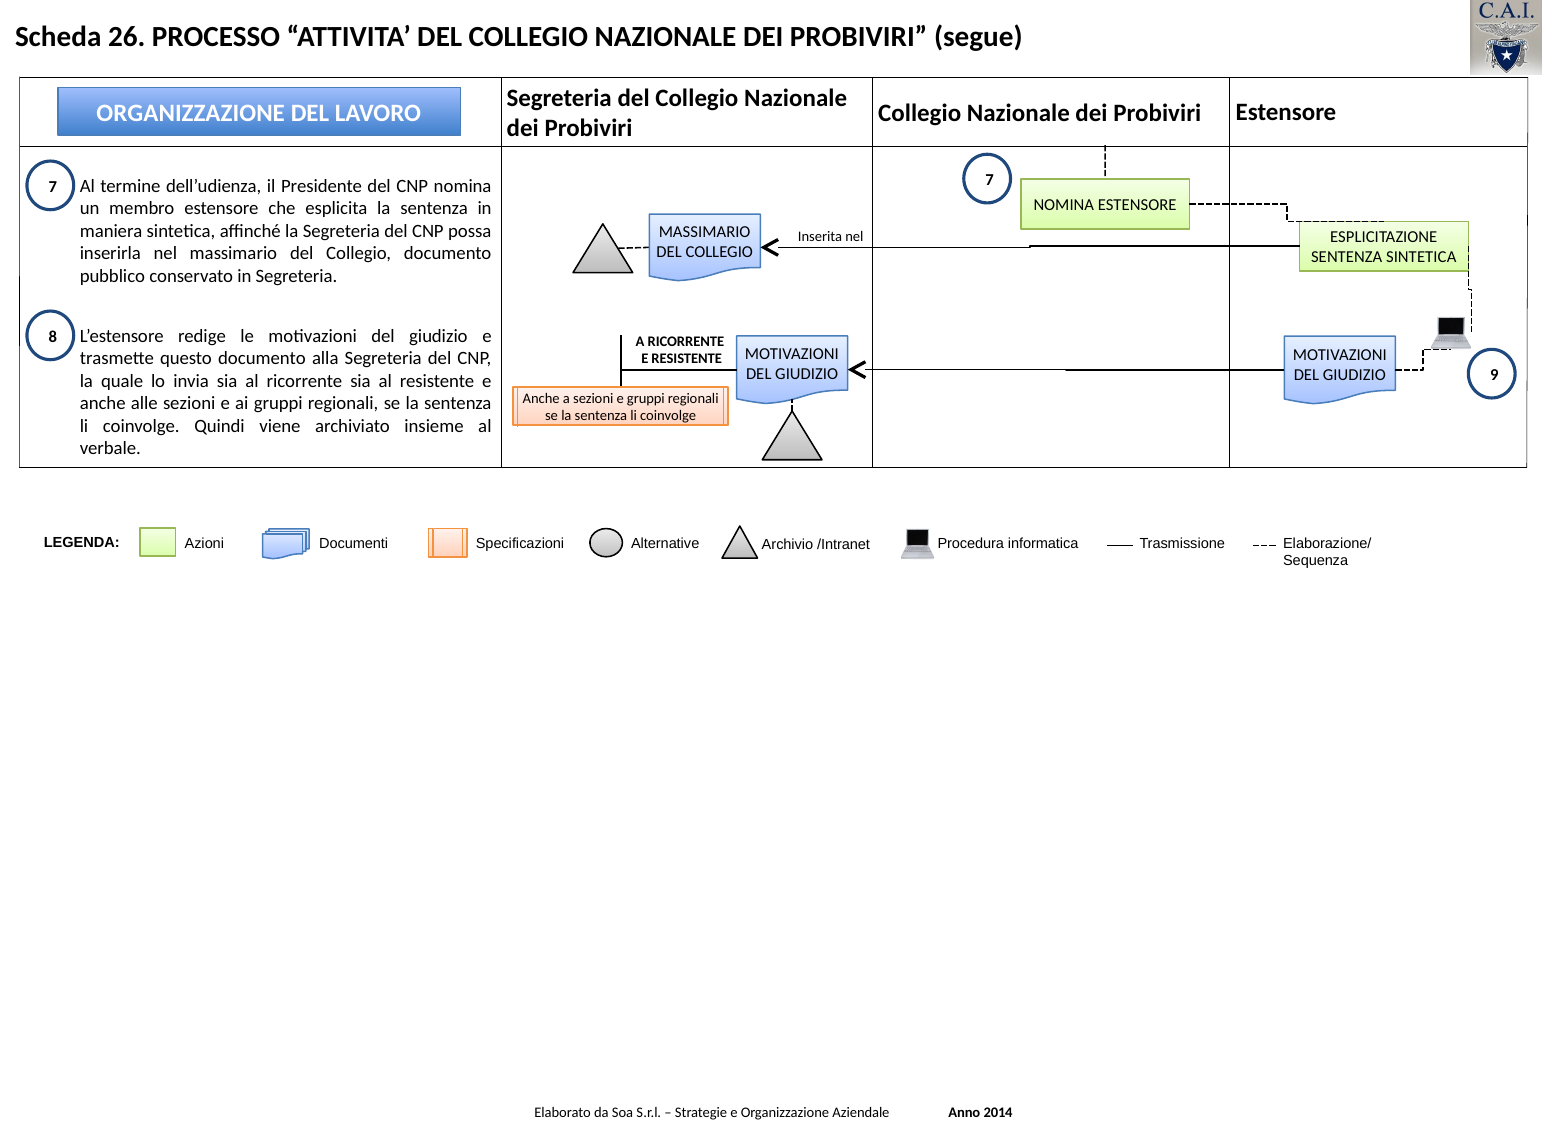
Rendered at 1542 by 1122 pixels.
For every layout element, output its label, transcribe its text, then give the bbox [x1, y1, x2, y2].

text_box Documenti [304, 526, 435, 560]
picture [900, 528, 922, 560]
text_box ESPLICITAZIONE SENTENZA SINTETICA [1299, 221, 1469, 272]
text_box [573, 223, 633, 273]
text_box [591, 528, 616, 557]
text_box 7 [26, 161, 74, 210]
text_box [429, 528, 467, 557]
text_box MASSIMARIO DEL COLLEGIO [649, 214, 761, 281]
text_box ORGANIZZAZIONE DEL LAVORO [57, 87, 461, 136]
picture [1430, 316, 1472, 350]
text_box 8 [26, 311, 74, 360]
text_box NOMINA ESTENSORE [1020, 179, 1190, 229]
text_box Estensore [1229, 76, 1528, 144]
text_box Collegio Nazionale dei Probiviri [872, 77, 1230, 145]
text_box Segreteria del Collegio Nazionale dei Probiviri [500, 78, 873, 146]
text_box Specificazioni [461, 526, 591, 559]
text_box [762, 411, 822, 460]
text_box Trasmissione [1124, 526, 1255, 560]
text_box A RICORRENTE E RESISTENTE [566, 324, 797, 392]
text_box MOTIVAZIONI DEL GIUDIZIO [1284, 336, 1396, 404]
text_box Procedura informatica [922, 526, 1106, 560]
text_box Inserita nel [760, 219, 901, 252]
text_box Elaborazione/Sequenza [1268, 526, 1443, 577]
text_box Scheda 26. PROCESSO “ATTIVITA’ DEL COLLEGIO NAZIONALE DEI PROBIVIRI” (segue) [0, 0, 1470, 74]
text_box Anche a sezioni e gruppi regionali se la sentenza li coinvolge [518, 387, 723, 426]
text_box Elaborato da Soa S.r.l. – Strategie e Organizzazione Aziendale Anno 2014 [2, 1096, 1542, 1122]
text_box LEGENDA: [29, 525, 136, 559]
text_box Al termine dell’udienza, il Presidente del CNP nomina un membro estensore che esplicita la sentenza in maniera sintetica, affinché la Segreteria del CNP possa inserirla nel massimario del Collegio, documento pubblico conservato in Segreteria. [64, 166, 506, 294]
text_box [262, 528, 310, 559]
text_box MOTIVAZIONI DEL GIUDIZIO [736, 335, 848, 404]
text_box [722, 526, 758, 559]
text_box 9 [1468, 349, 1516, 398]
text_box Archivio /Intranet [746, 527, 988, 561]
text_box L’estensore redige le motivazioni del giudizio e trasmette questo documento alla Segreteria del CNP, la quale lo invia sia al ricorrente sia al resistente e anche alle sezioni e ai gruppi regionali, se la sentenza li coinvolge. Quindi viene archiviato insieme al verbale. [64, 316, 506, 466]
text_box Alternative [616, 526, 746, 560]
text_box 7 [963, 154, 1011, 203]
text_box [140, 527, 169, 557]
picture [1470, 0, 1542, 75]
text_box Azioni [169, 526, 270, 559]
